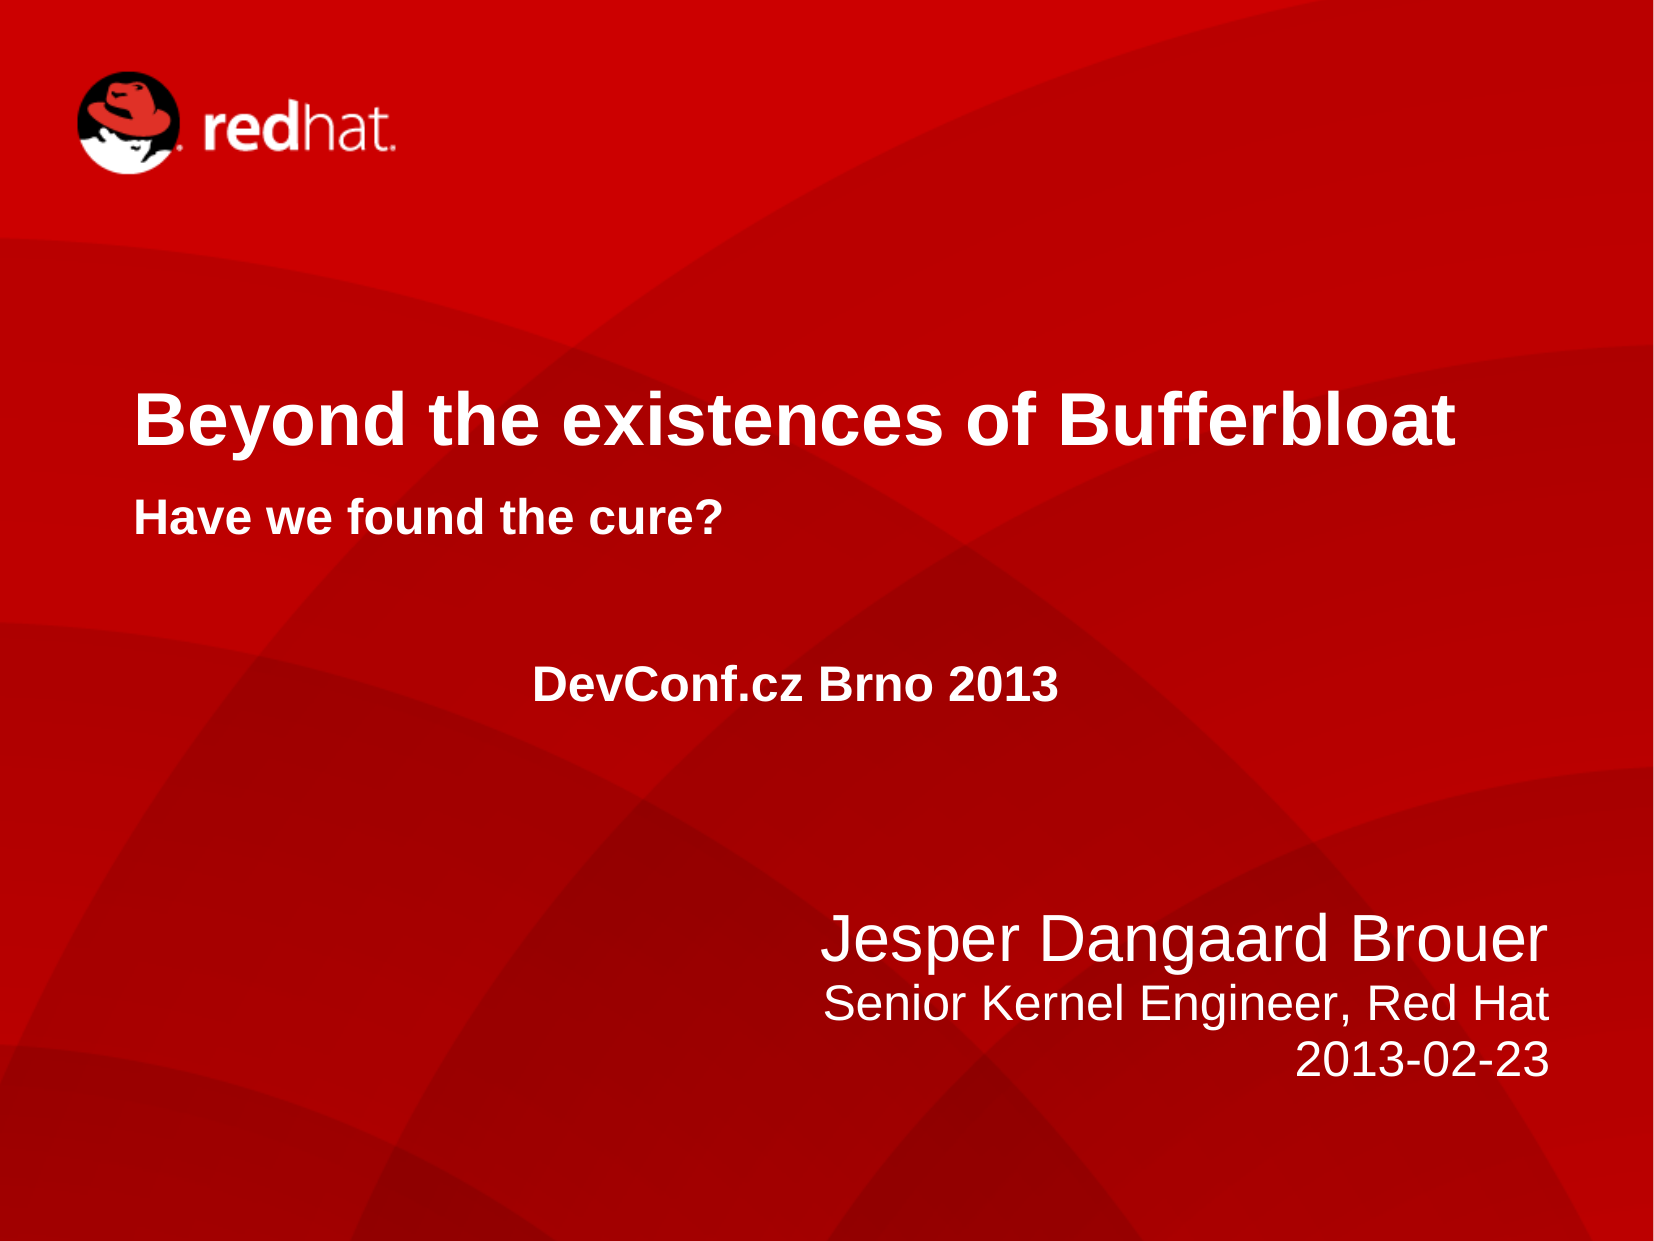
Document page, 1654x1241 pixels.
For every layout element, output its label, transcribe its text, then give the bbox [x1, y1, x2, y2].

picture [0, 0, 1654, 1241]
text_box Jesper Dangaard Brouer Senior Kernel Engineer, Red Hat 2013-02-23 [477, 885, 1565, 1103]
text_box Beyond the existences of Bufferbloat Have we found the cure? DevConf.cz Brno 2013 [118, 320, 1536, 798]
